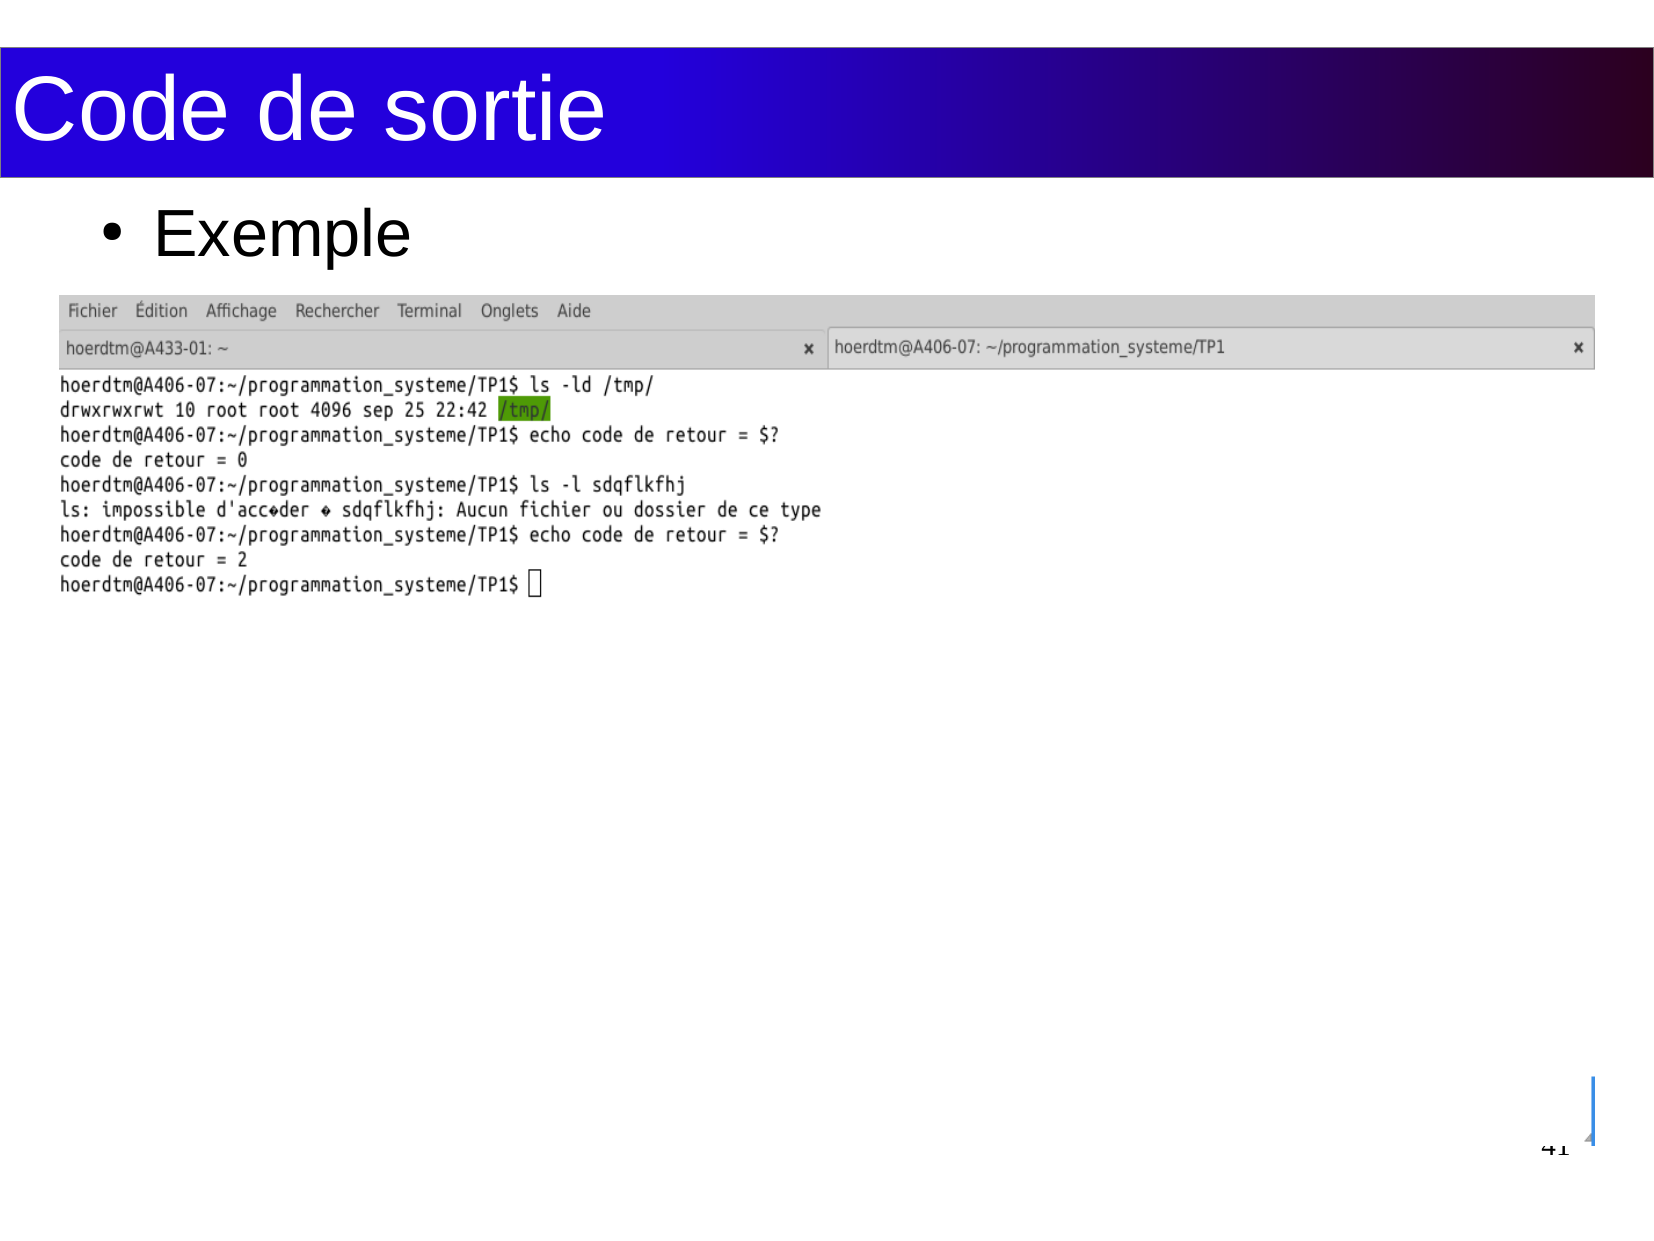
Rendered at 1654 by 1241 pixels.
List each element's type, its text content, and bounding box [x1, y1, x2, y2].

picture [59, 295, 1595, 1146]
title Code de sortie [11, 5, 1642, 213]
list Exemple [82, 195, 1538, 295]
